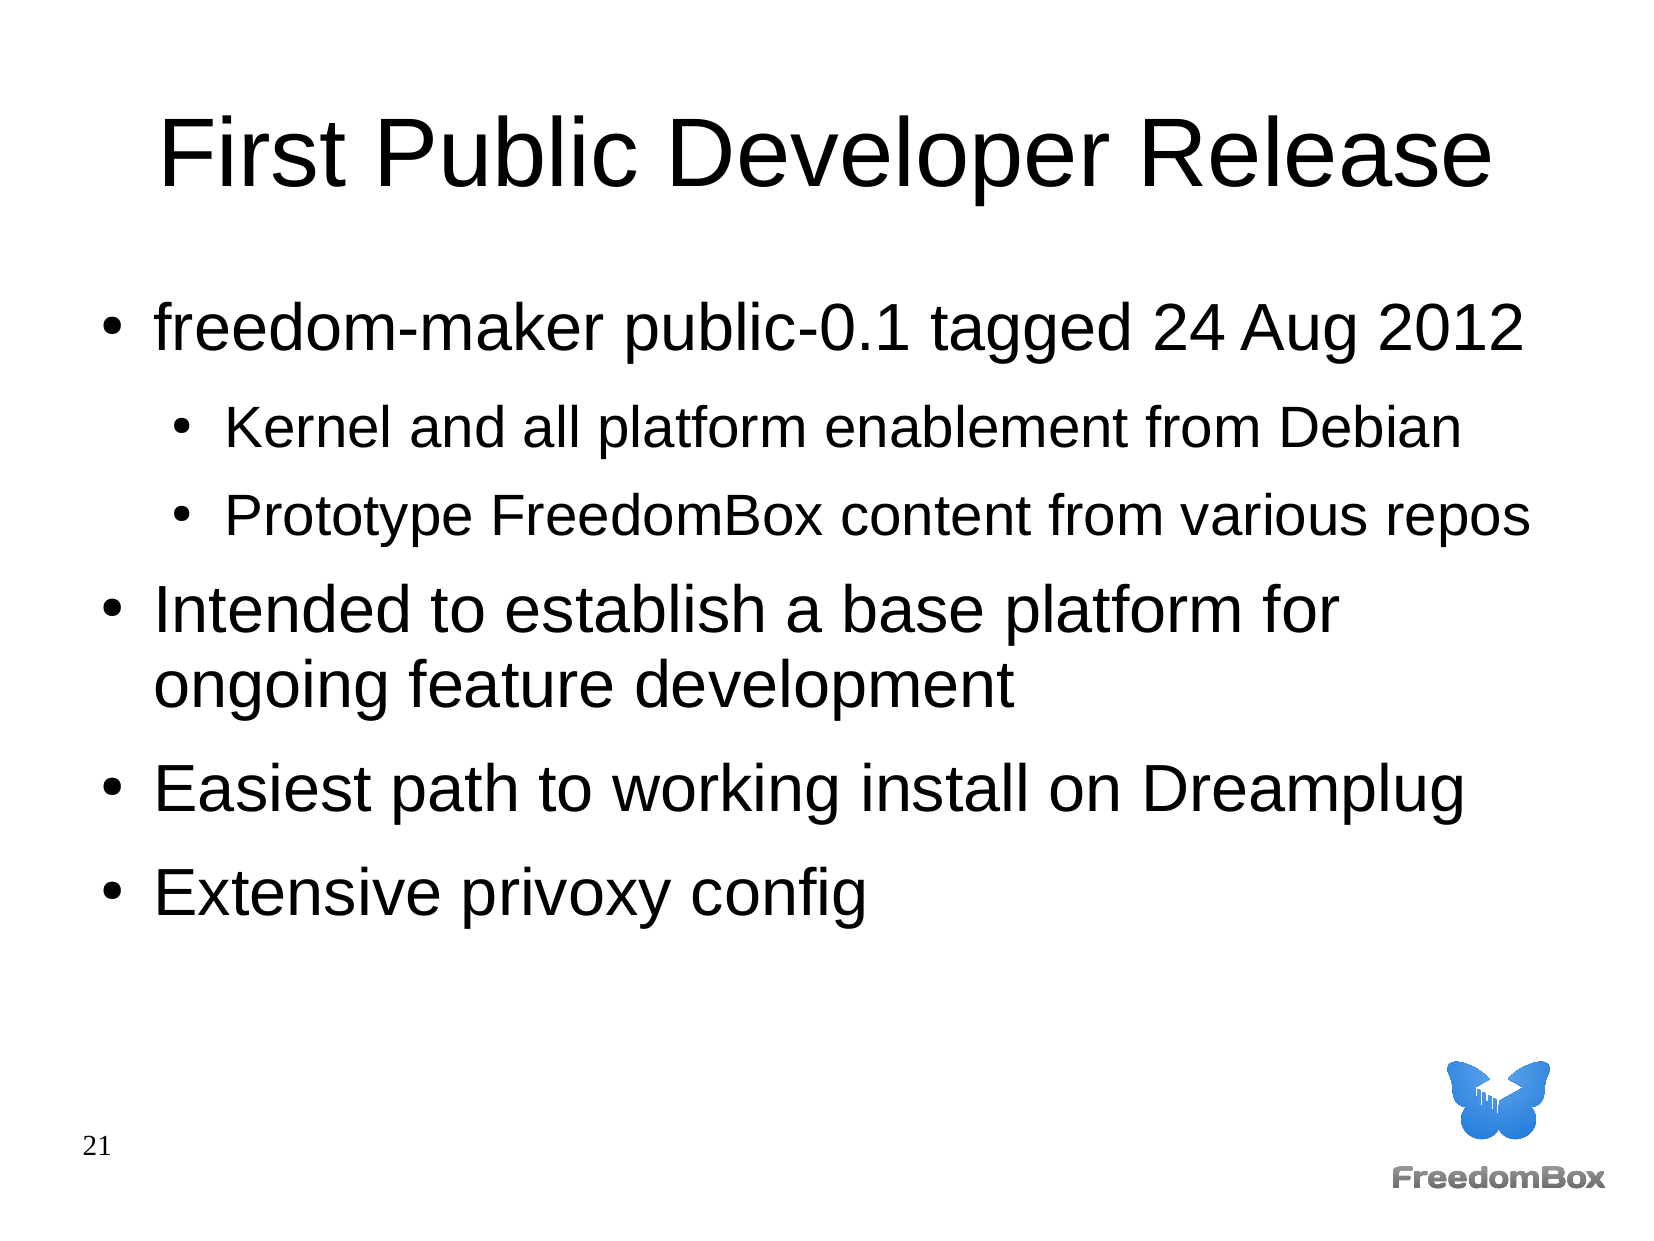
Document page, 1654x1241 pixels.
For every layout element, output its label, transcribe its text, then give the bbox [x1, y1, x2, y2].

title First Public Developer Release [82, 49, 1571, 257]
list freedom-maker public-0.1 tagged 24 Aug 2012 Kernel and all platform enablement from Debian Prototype FreedomBox content from various repos Intended to establish a base platform for ongoing feature development Easiest path to working install on Dreamplug Extensive privoxy config [82, 290, 1571, 1010]
